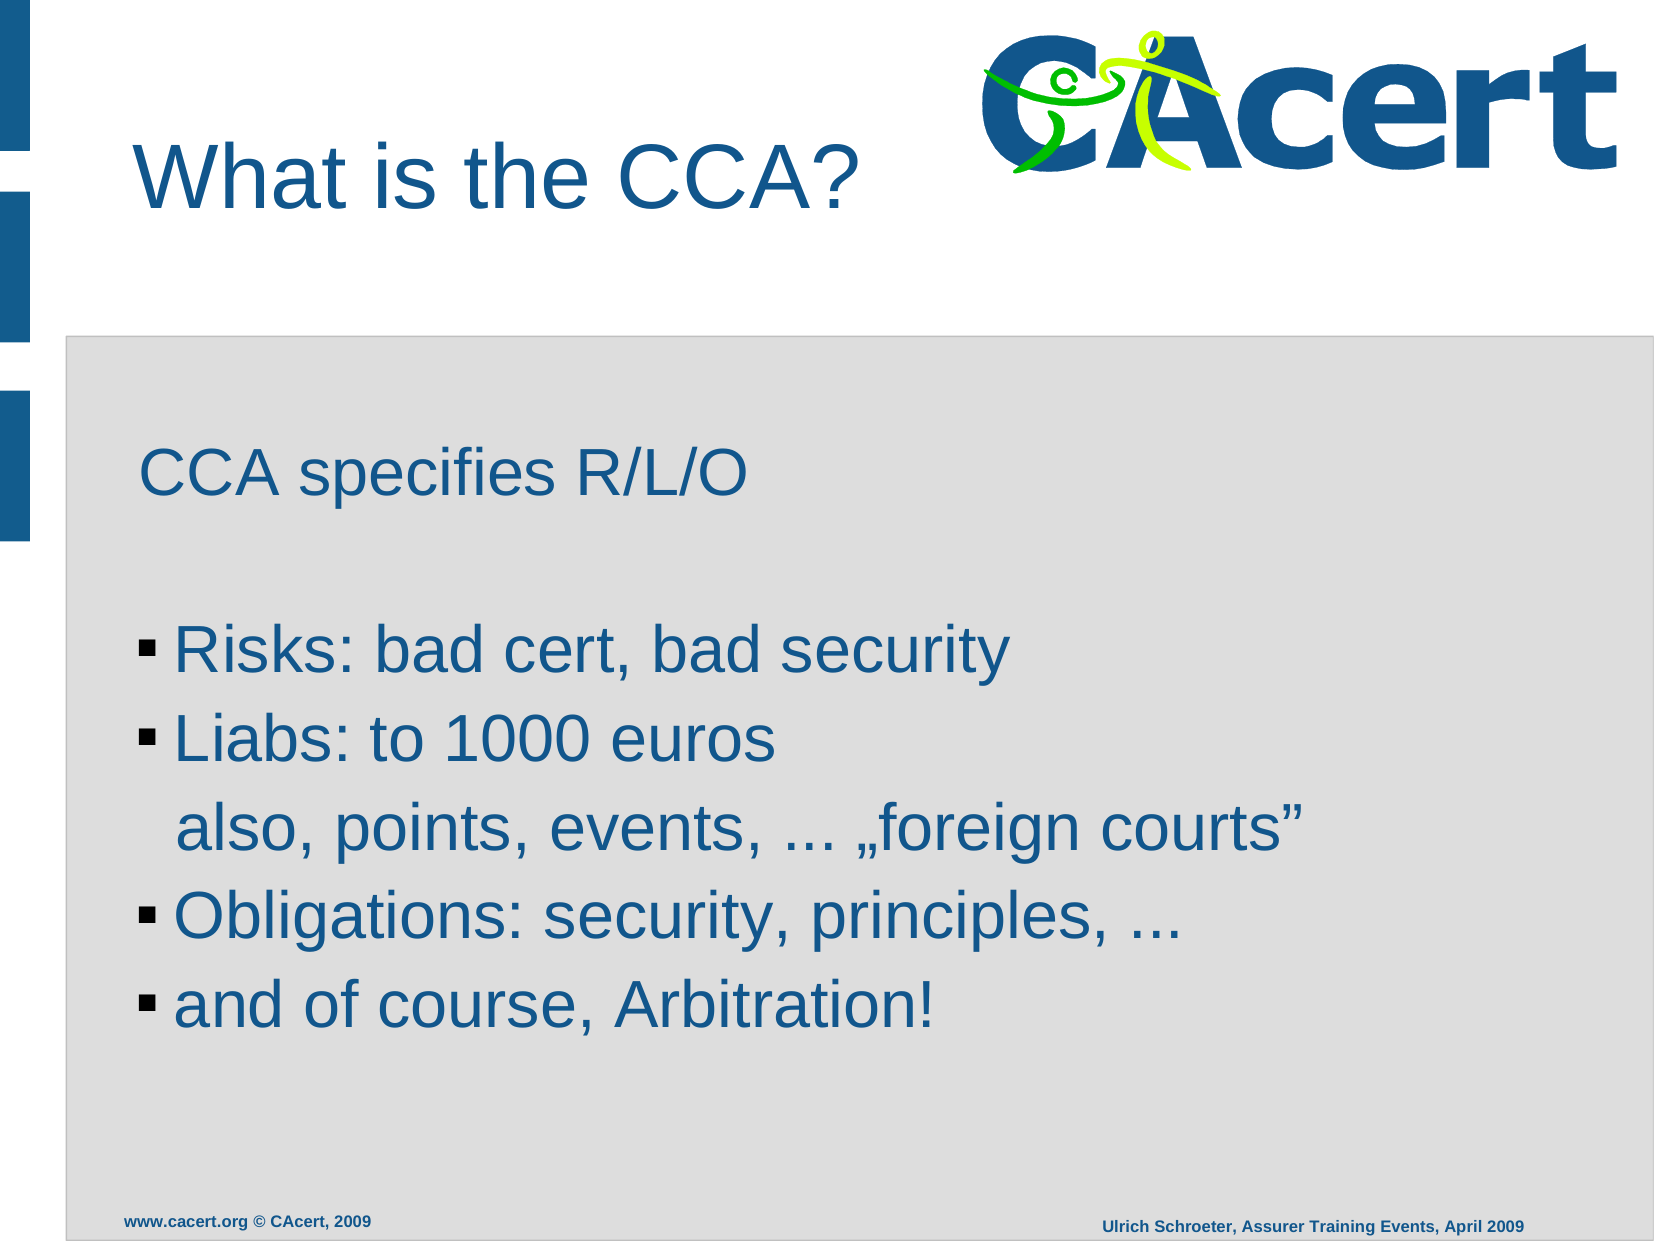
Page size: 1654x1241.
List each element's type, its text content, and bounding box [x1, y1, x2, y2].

text_box What is the CCA? [118, 118, 878, 236]
text_box CCA specifies R/L/O Risks: bad cert, bad security Liabs: to 1000 euros also, points, events, ... „foreign courts” Obligations: security, principles, ... and of course, Arbitration! [124, 413, 1603, 1050]
